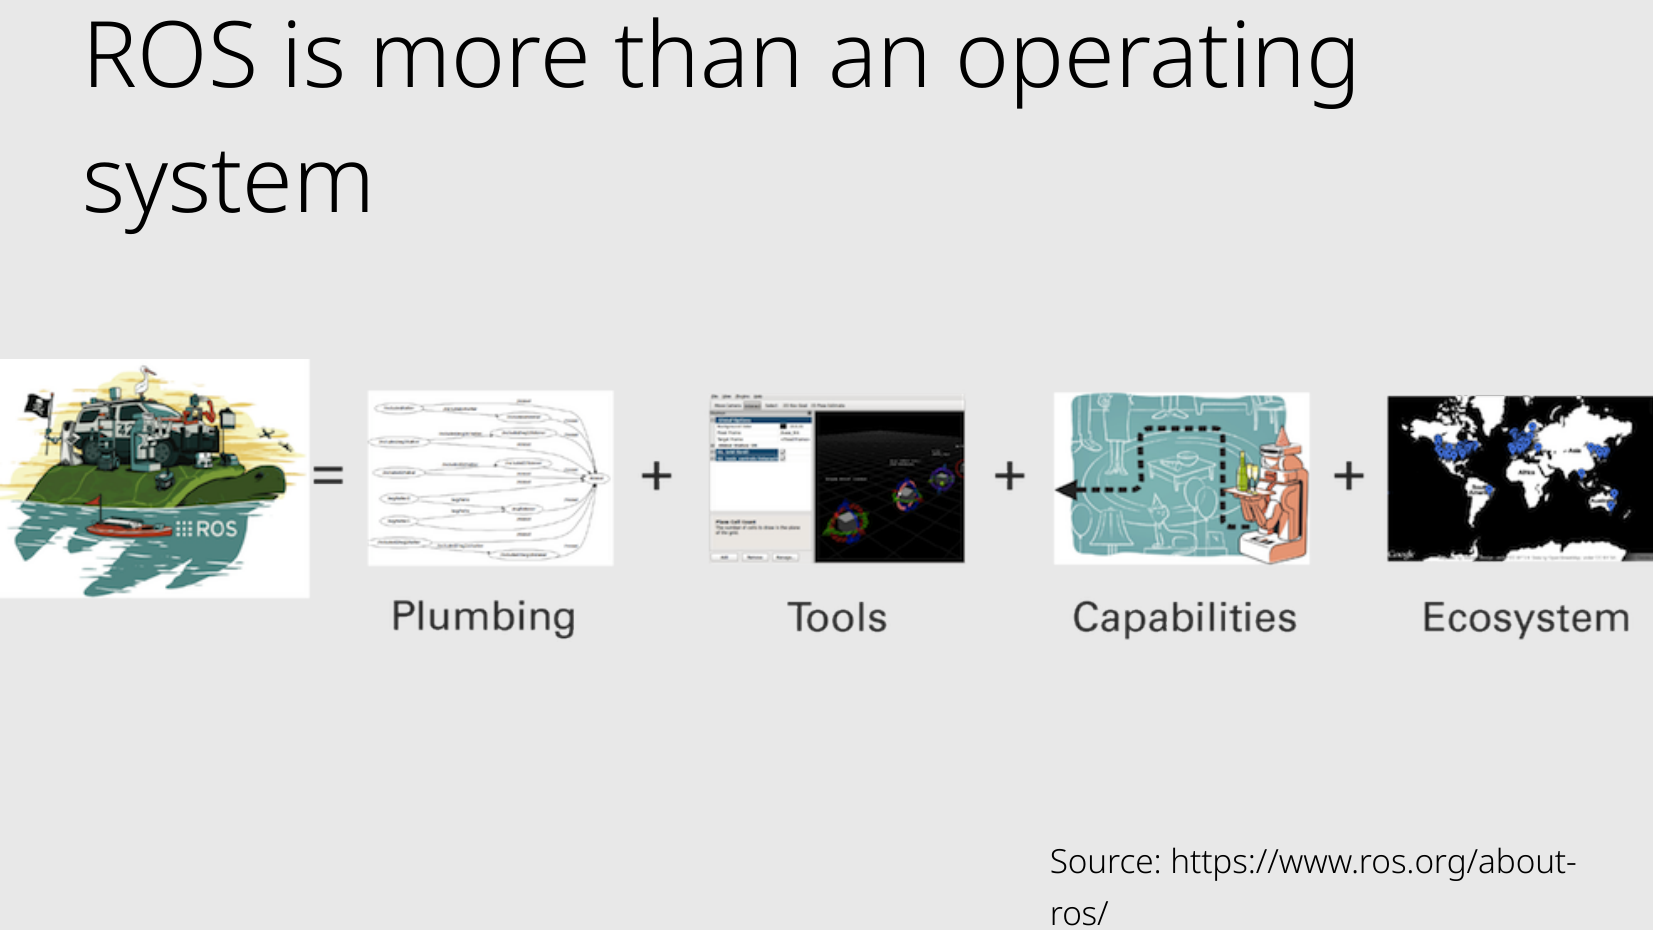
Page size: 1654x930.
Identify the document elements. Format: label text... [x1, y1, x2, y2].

title ROS is more than an operating system [82, 37, 1571, 193]
picture [0, 359, 1653, 642]
text_box Source: https://www.ros.org/about-ros/ [1035, 823, 1606, 886]
